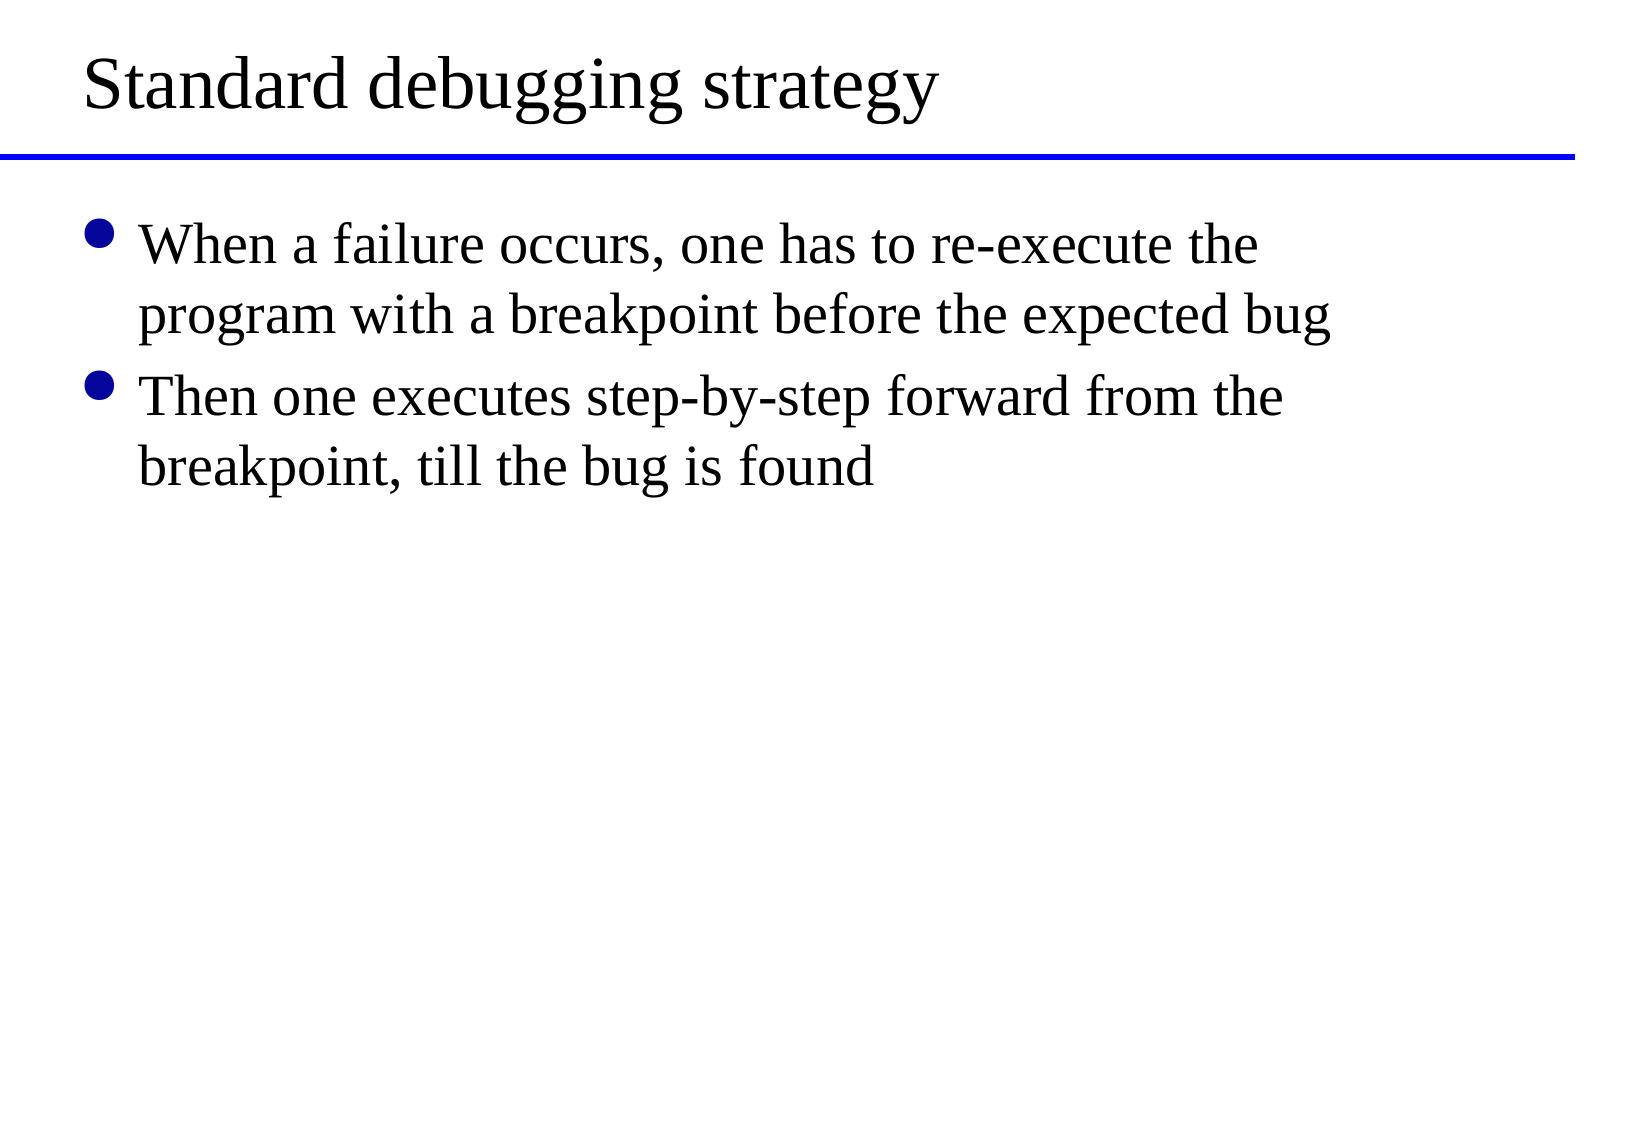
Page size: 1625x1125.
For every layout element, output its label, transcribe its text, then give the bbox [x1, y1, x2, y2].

list When a failure occurs, one has to re-execute the program with a breakpoint before the expected bug Then one executes step-by-step forward from the breakpoint, till the bug is found [67, 198, 1478, 1061]
title Standard debugging strategy [67, 27, 1544, 131]
